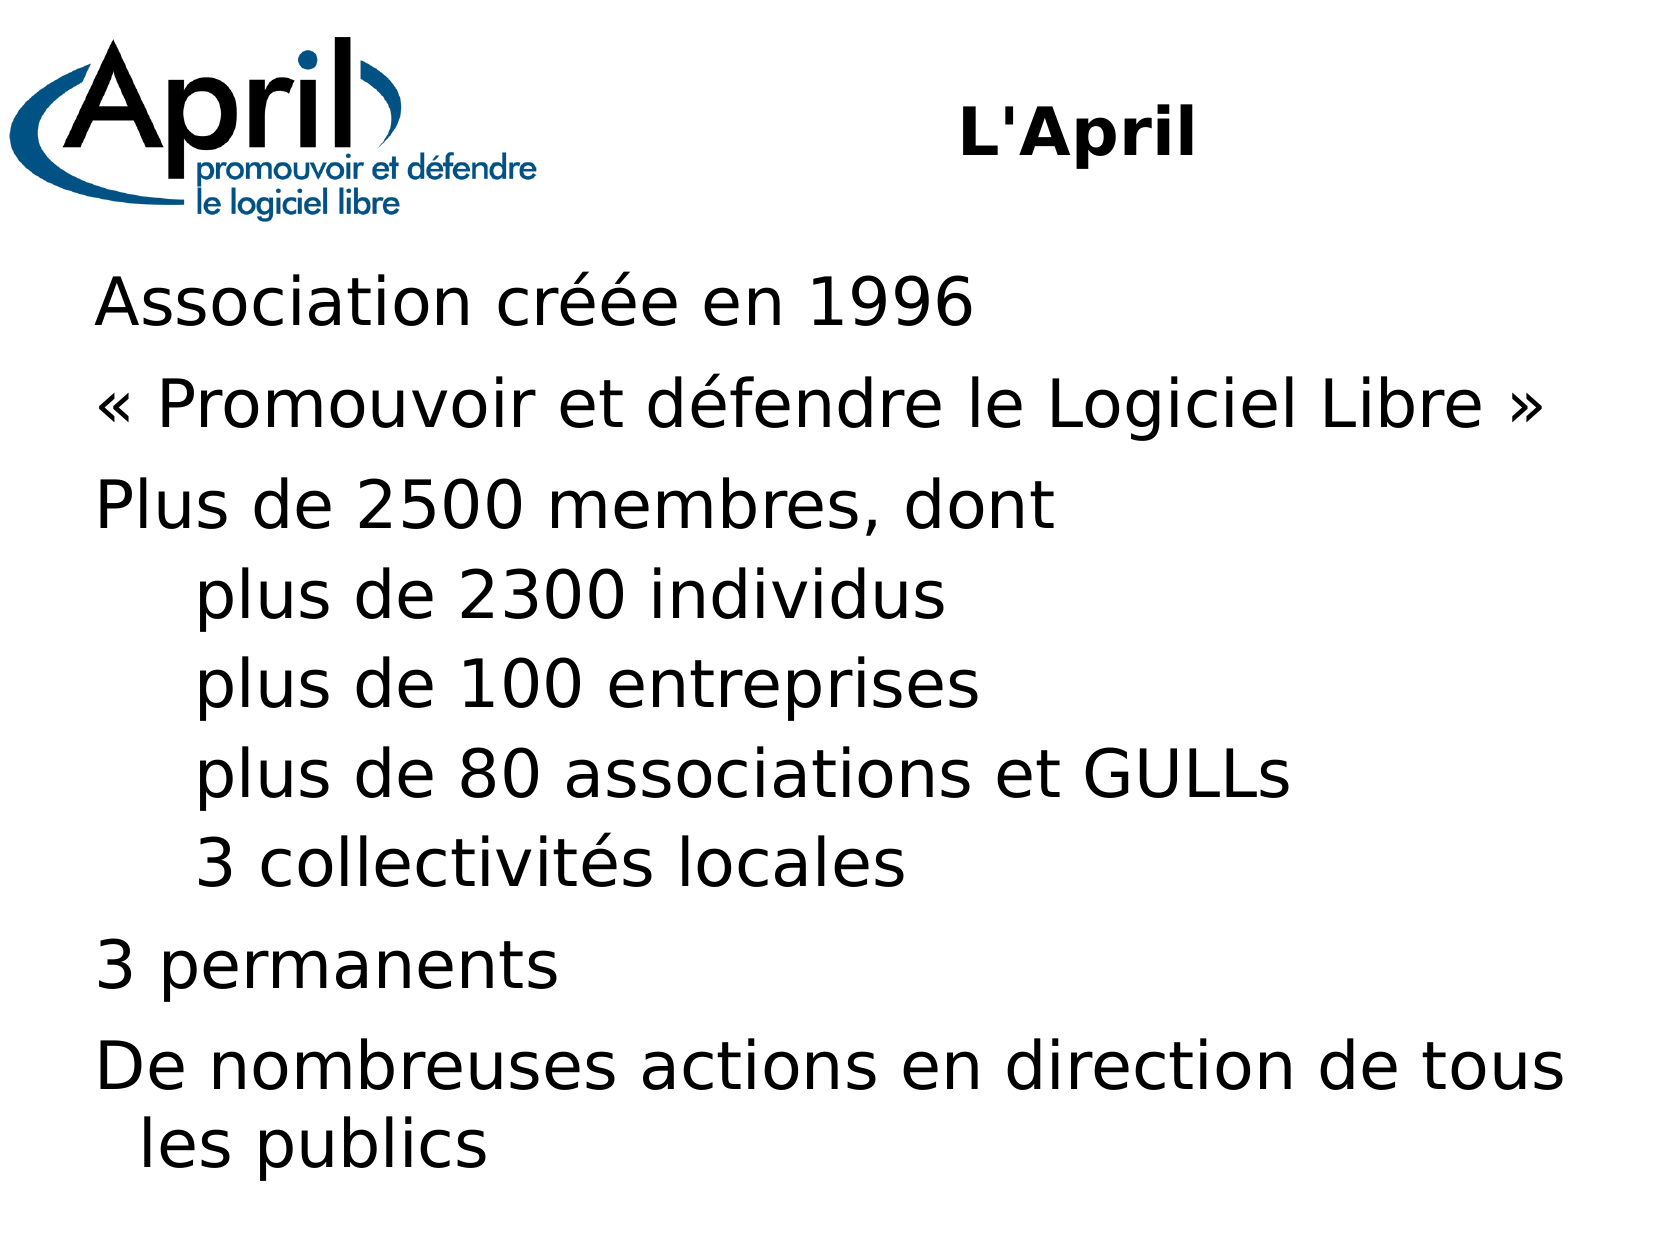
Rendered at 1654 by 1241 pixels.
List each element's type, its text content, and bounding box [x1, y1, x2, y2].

text_box Association créée en 1996 « Promouvoir et défendre le Logiciel Libre » Plus de 2500 membres, dont plus de 2300 individus plus de 100 entreprises plus de 80 associations et GULLs 3 collectivités locales 3 permanents De nombreuses actions en direction de tous les publics [59, 236, 1595, 1211]
title L'April [531, 56, 1625, 207]
picture [5, 0, 540, 318]
